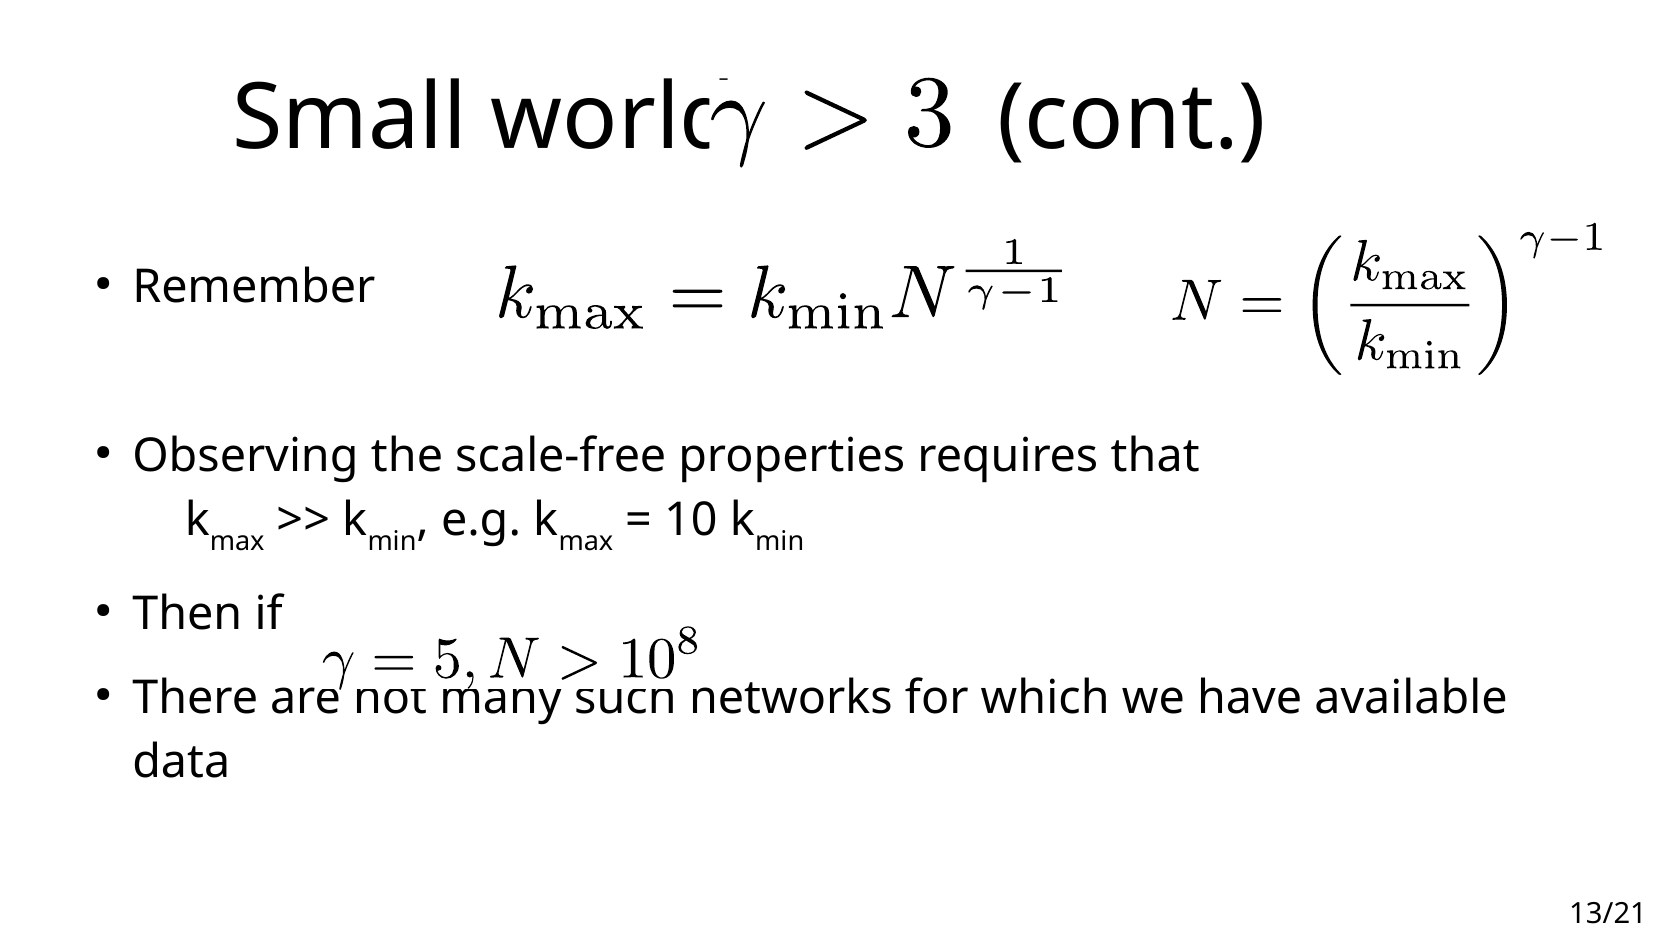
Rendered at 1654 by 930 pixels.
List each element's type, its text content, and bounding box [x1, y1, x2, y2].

text_box [495, 238, 1063, 329]
text_box [321, 626, 700, 691]
title Small world (cont.) [5, 1, 1494, 225]
text_box [709, 77, 955, 168]
list Remember Observing the scale-free properties requires that kmax >> kmin, e.g. kmax = 10 kmin Then if There are not many such networks for which we have available data [82, 252, 1571, 793]
text_box [1170, 222, 1606, 376]
